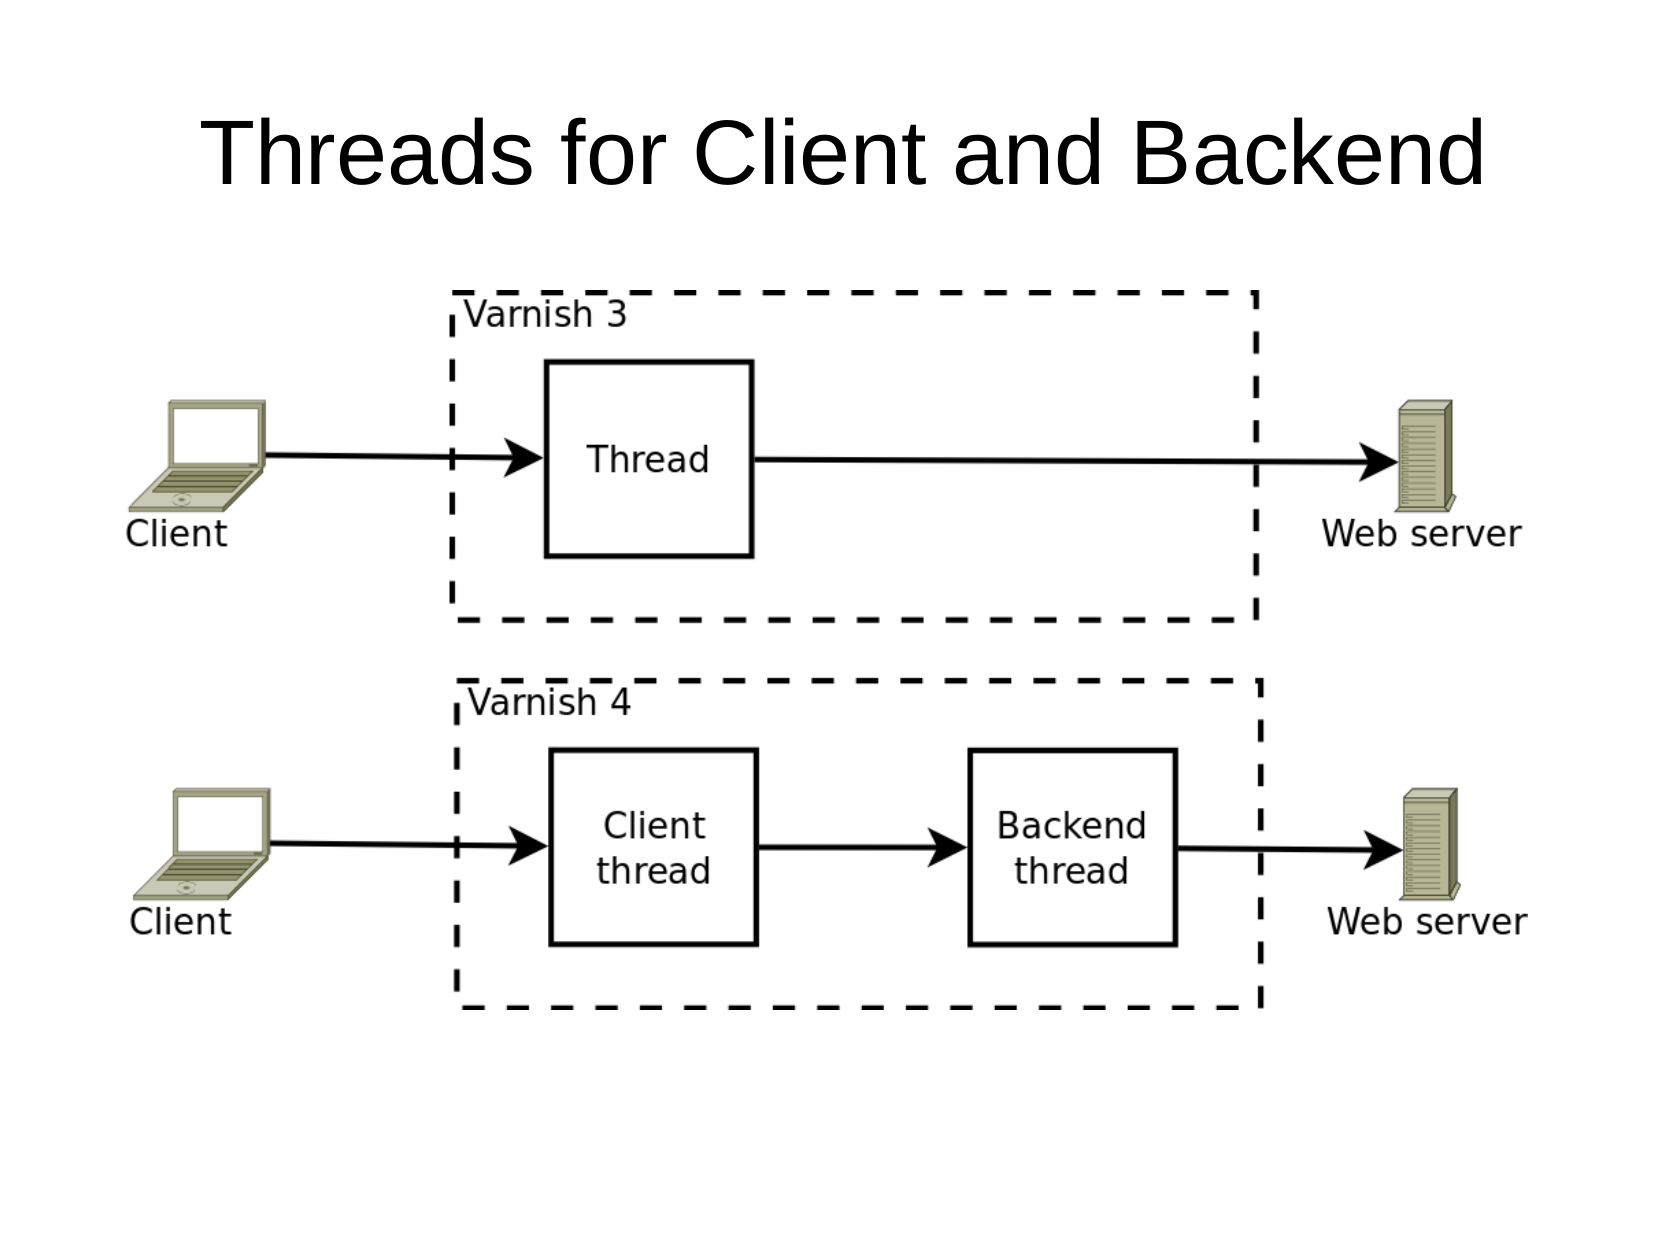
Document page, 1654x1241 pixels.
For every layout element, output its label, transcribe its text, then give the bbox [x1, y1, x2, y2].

picture [125, 290, 1528, 1010]
title Threads for Client and Backend [82, 49, 1571, 257]
